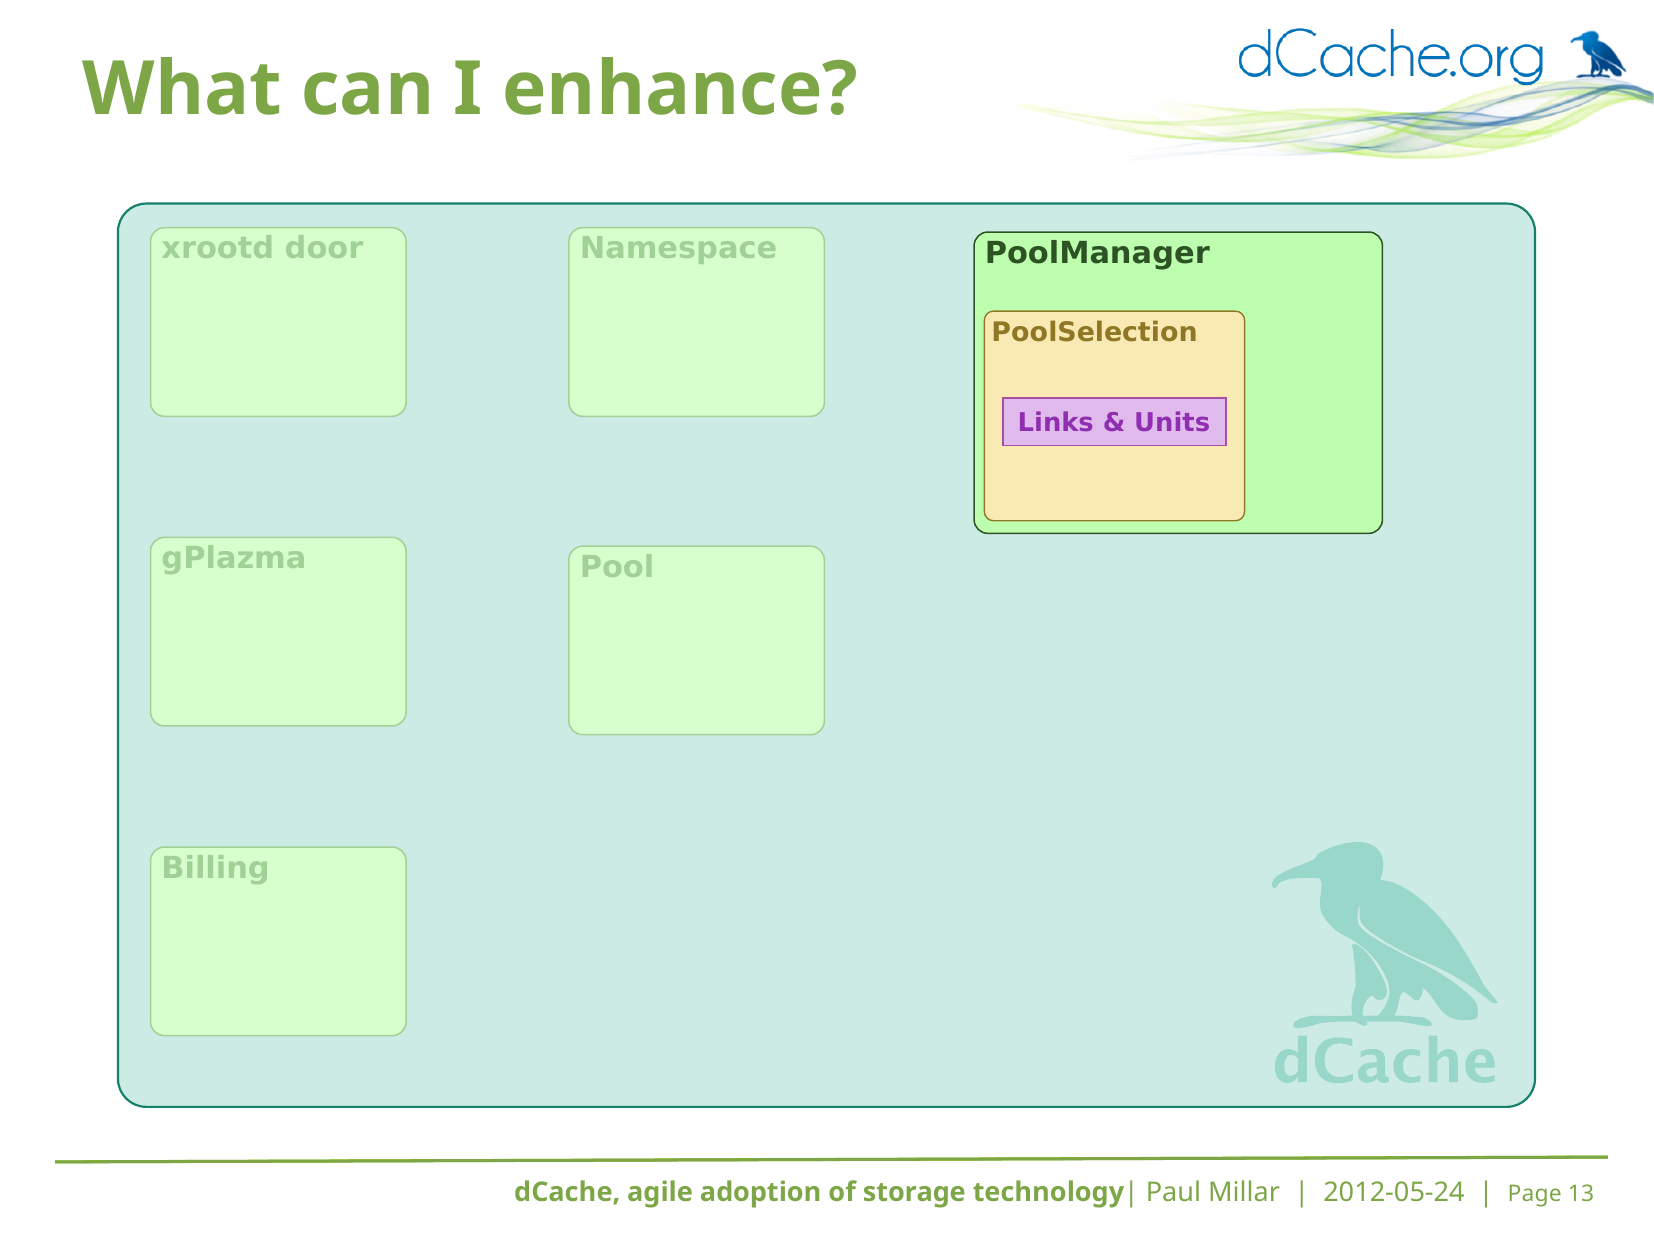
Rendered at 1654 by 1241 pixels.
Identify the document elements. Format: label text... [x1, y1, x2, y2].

picture [115, 201, 1538, 1110]
picture [956, 16, 1654, 169]
title What can I enhance? [82, 37, 1605, 134]
